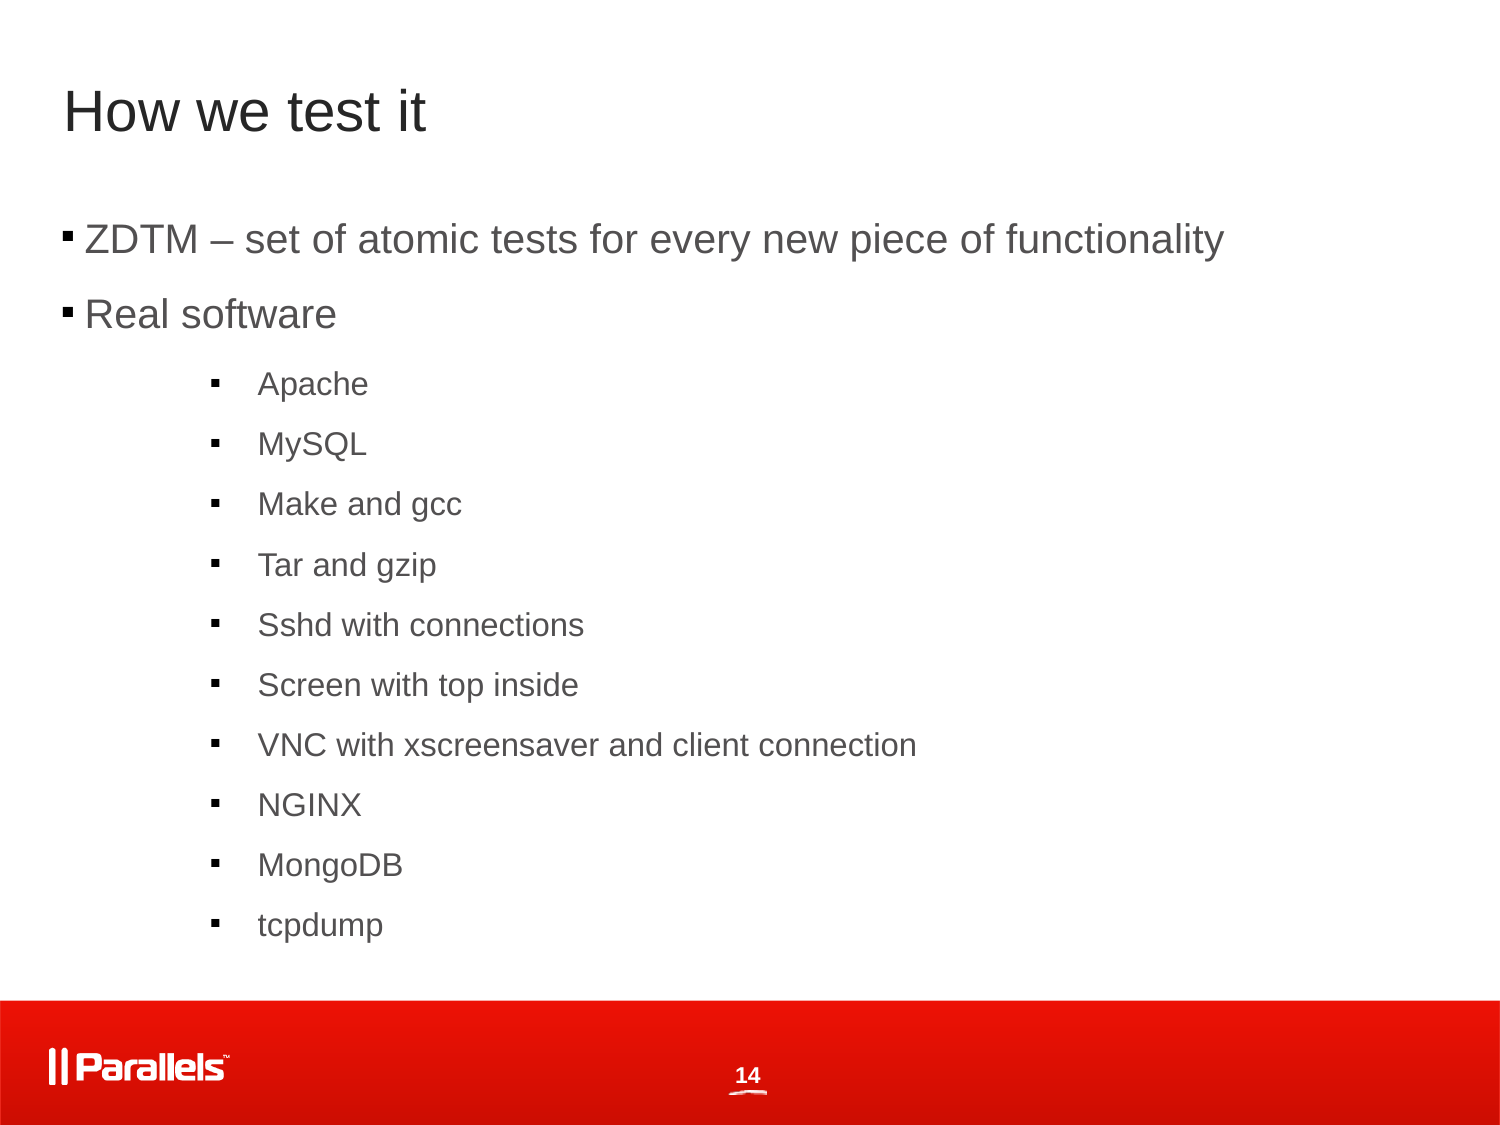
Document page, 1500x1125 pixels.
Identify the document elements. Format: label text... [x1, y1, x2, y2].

list ZDTM – set of atomic tests for every new piece of functionality Real software Apache MySQL Make and gcc Tar and gzip Sshd with connections Screen with top inside VNC with xscreensaver and client connection NGINX MongoDB tcpdump [47, 208, 1452, 952]
picture [727, 1090, 767, 1095]
picture [49, 1046, 230, 1085]
title How we test it [48, 10, 1454, 214]
